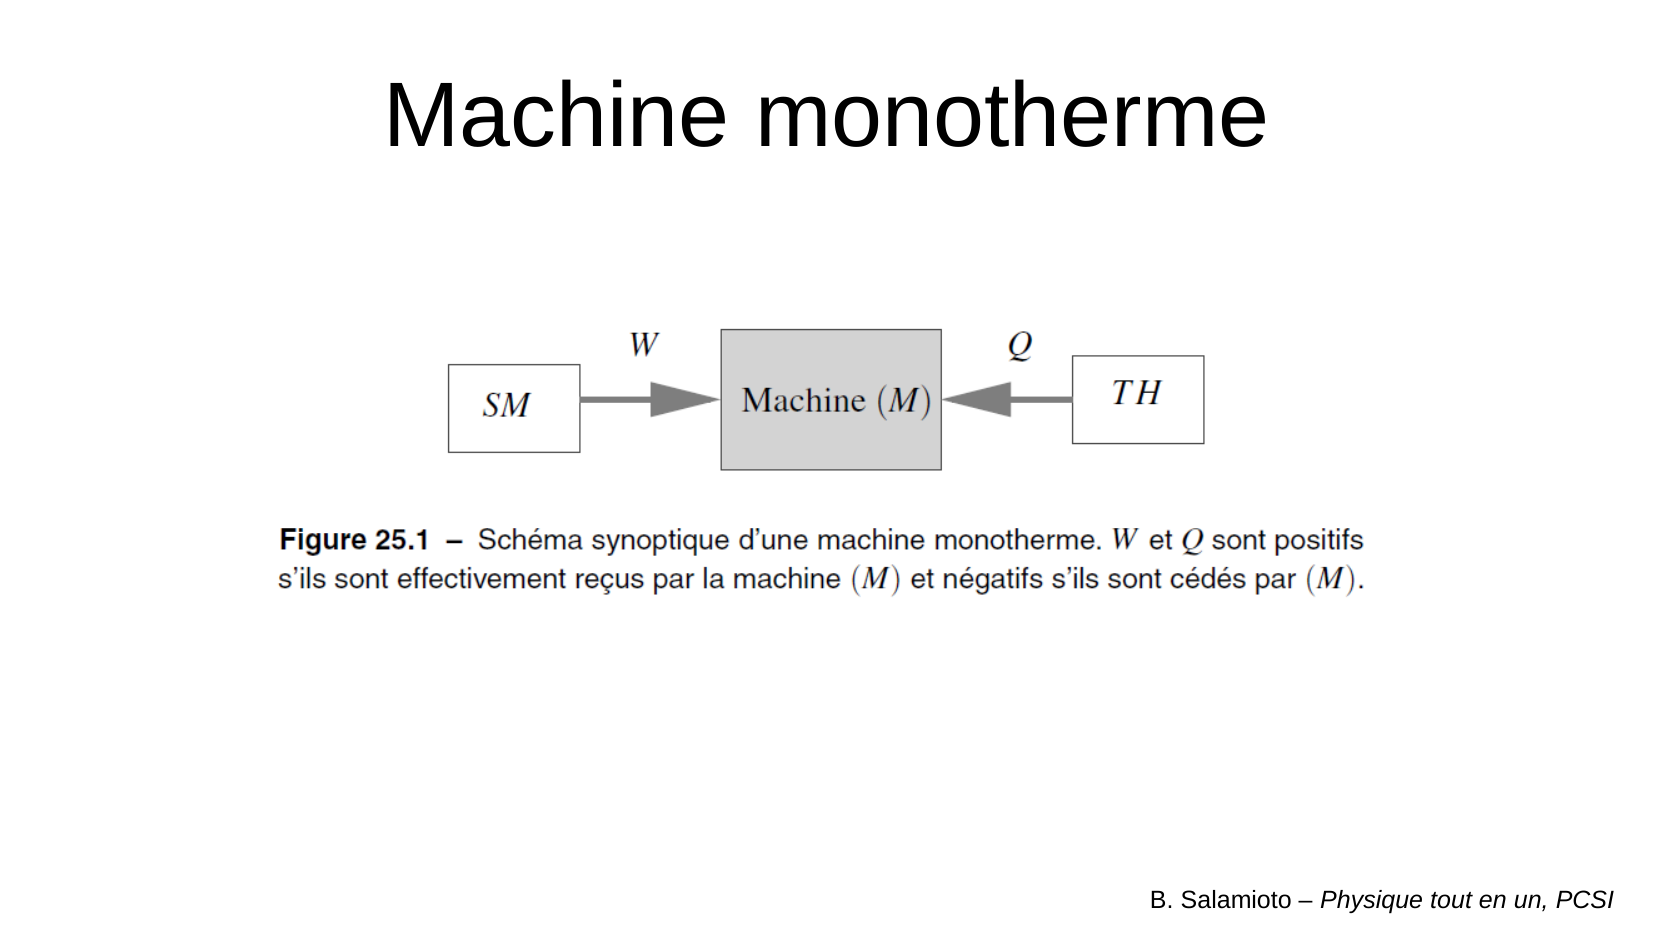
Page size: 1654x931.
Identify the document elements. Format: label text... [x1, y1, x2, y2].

text_box B. Salamioto – Physique tout en un, PCSI [1135, 878, 1630, 922]
picture [238, 294, 1426, 641]
title Machine monotherme [82, 37, 1571, 193]
